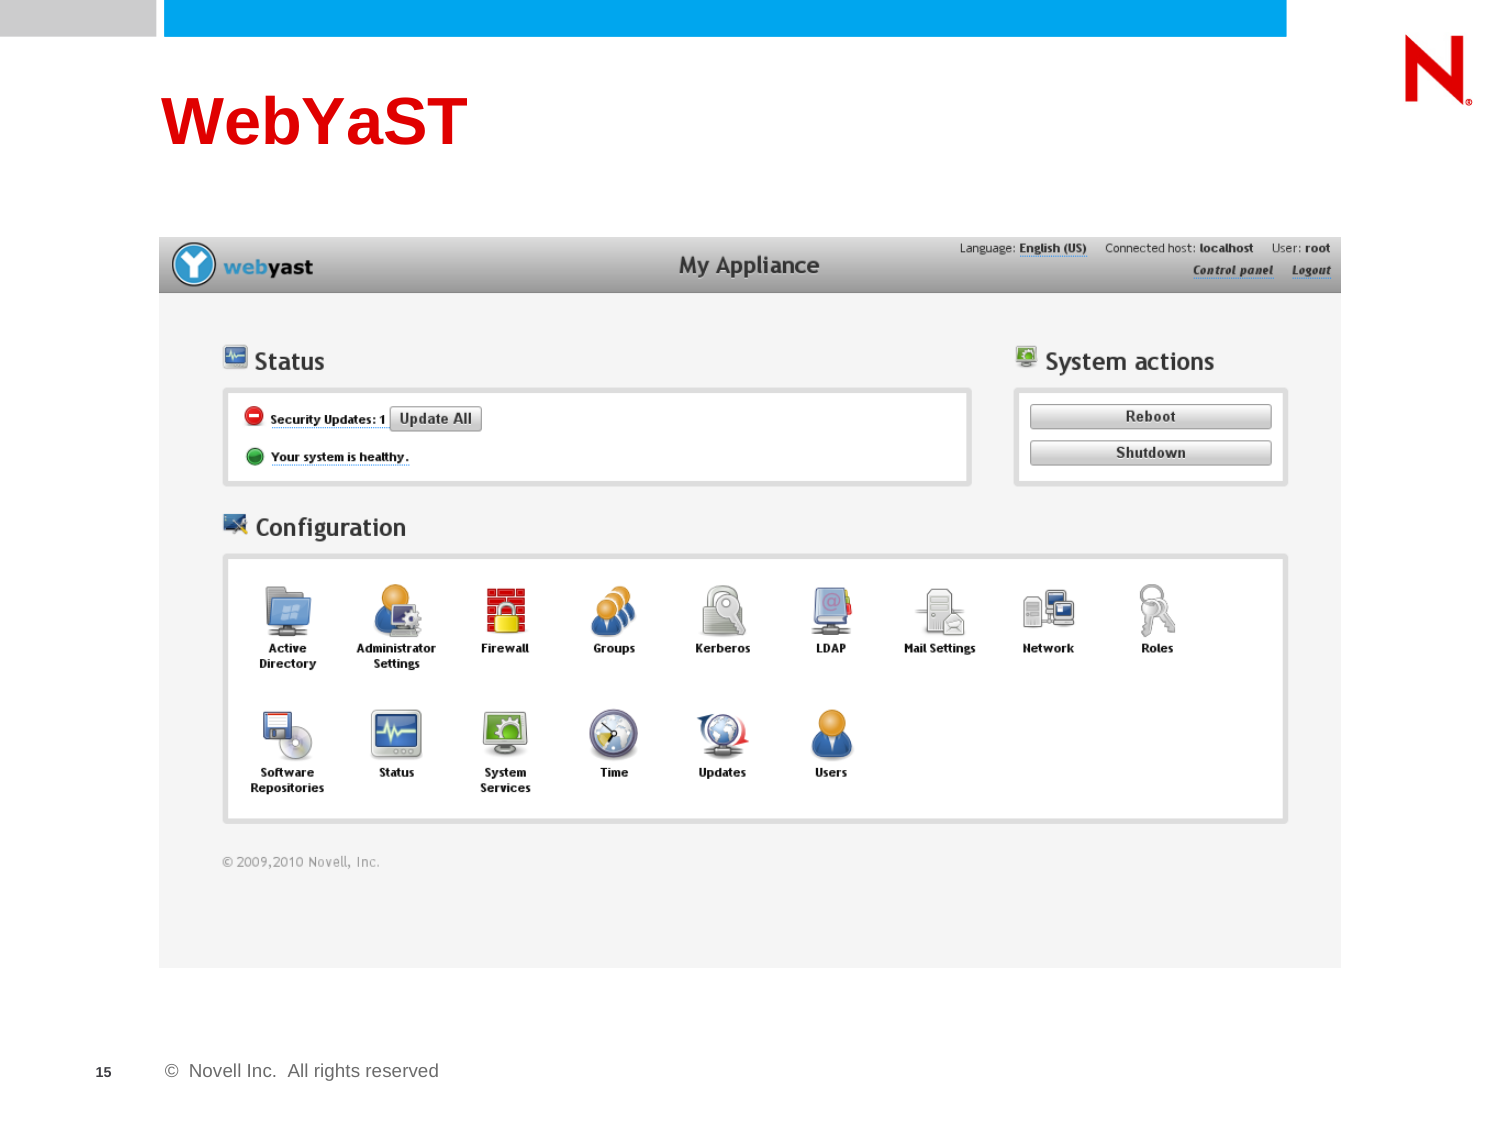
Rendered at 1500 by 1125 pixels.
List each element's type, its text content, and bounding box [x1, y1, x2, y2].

picture [159, 237, 1341, 968]
title WebYaST [161, 41, 1383, 205]
picture [1403, 32, 1473, 107]
